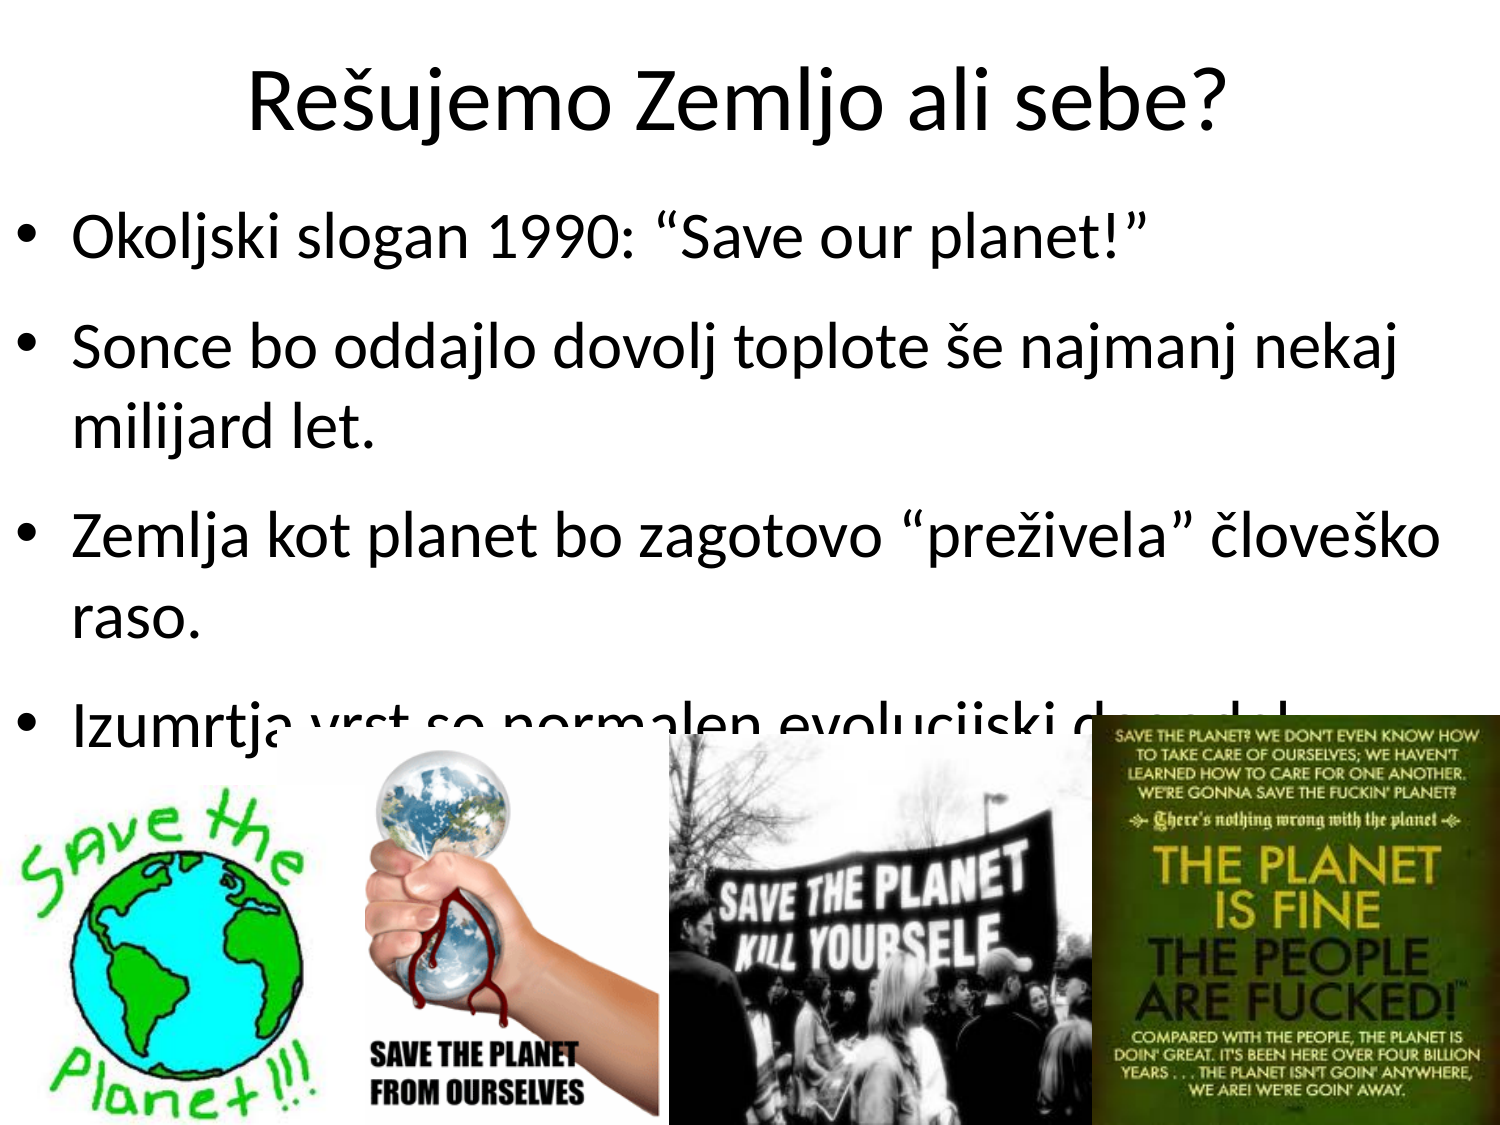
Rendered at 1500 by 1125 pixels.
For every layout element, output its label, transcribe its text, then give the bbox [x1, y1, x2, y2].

title Rešujemo Zemljo ali sebe? [64, 0, 1415, 184]
list Okoljski slogan 1990: “Save our planet!” Sonce bo oddajlo dovolj toplote še najmanj nekaj milijard let. Zemlja kot planet bo zagotovo “preživela” človeško raso. Izumrtja vrst so normalen evolucijski dogodek. [0, 184, 1500, 785]
picture [0, 715, 1500, 1125]
